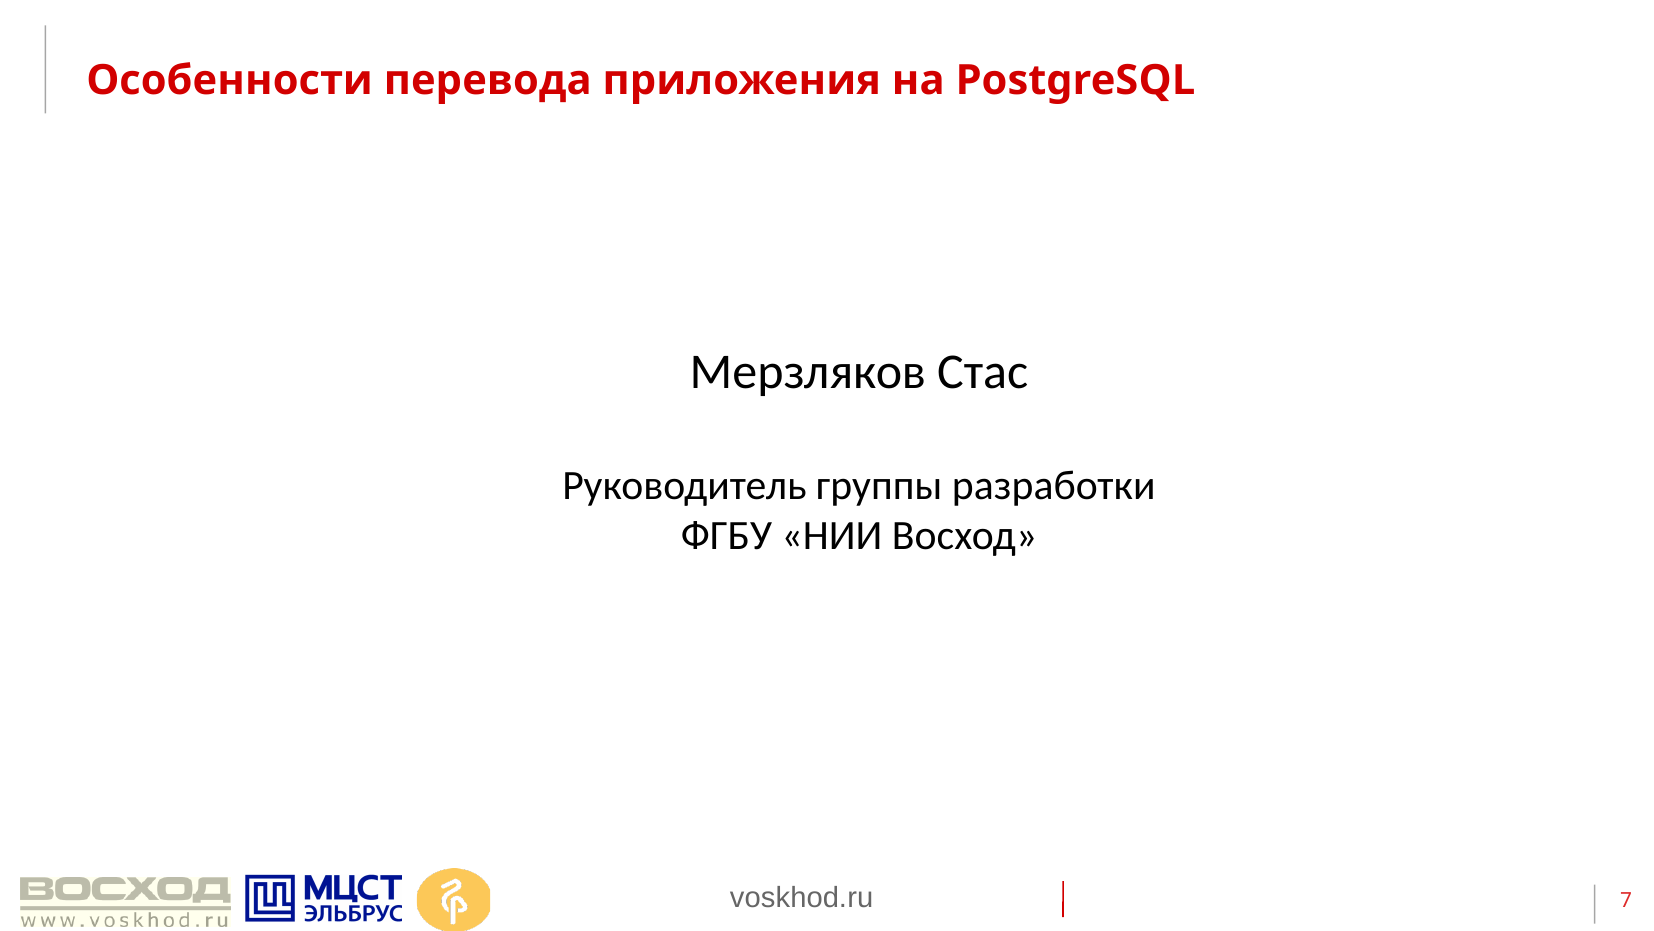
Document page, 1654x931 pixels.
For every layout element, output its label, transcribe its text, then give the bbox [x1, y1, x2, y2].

title Особенности перевода приложения на PostgreSQL [71, 45, 1560, 133]
text_box Мерзляков Стас Руководитель группы разработки ФГБУ «НИИ Восход» [253, 330, 1465, 566]
slide_number <number> [1267, 884, 1647, 918]
picture [416, 868, 491, 931]
picture [242, 874, 402, 922]
picture [20, 877, 231, 927]
